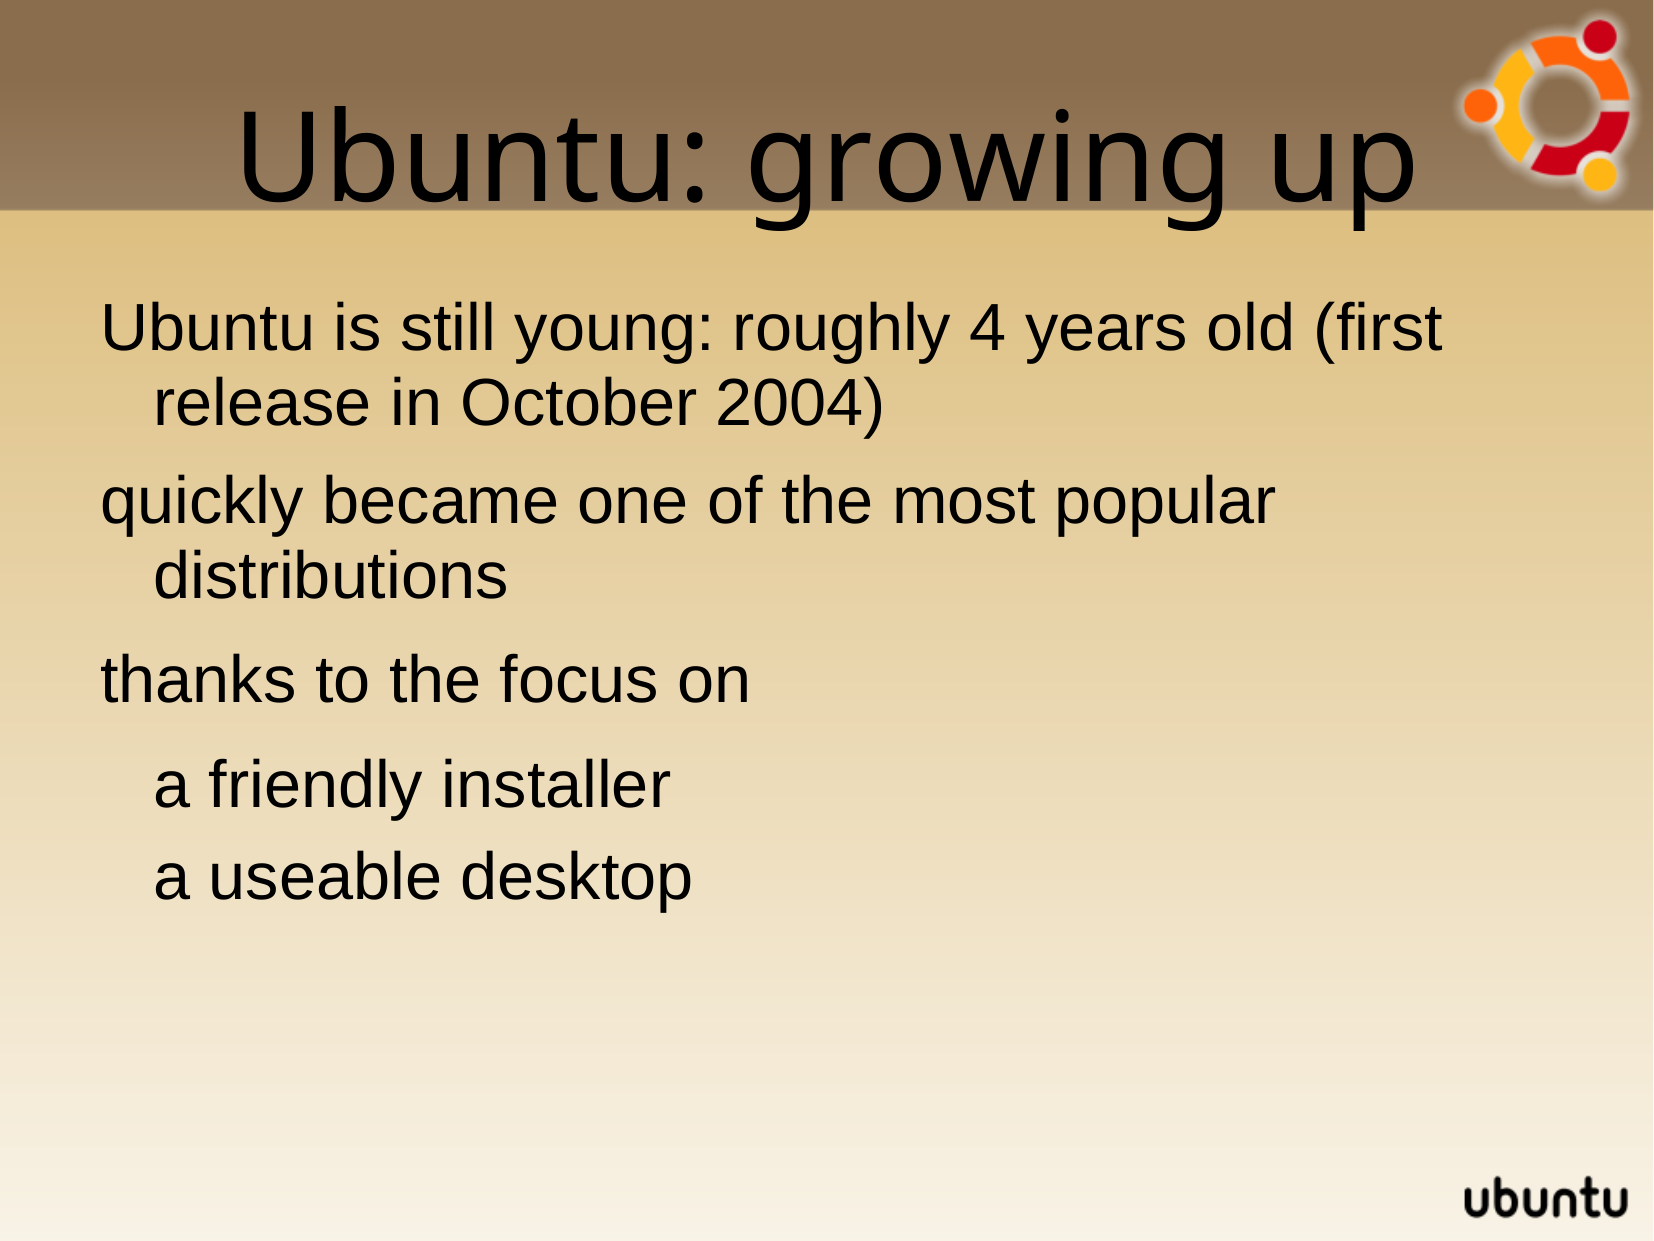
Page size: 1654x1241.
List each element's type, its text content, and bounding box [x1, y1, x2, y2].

title Ubuntu: growing up [82, 56, 1571, 250]
list Ubuntu is still young: roughly 4 years old (first release in October 2004) quickly became one of the most popular distributions thanks to the focus on a friendly installer a useable desktop [82, 290, 1571, 1094]
picture [0, 0, 1654, 1241]
